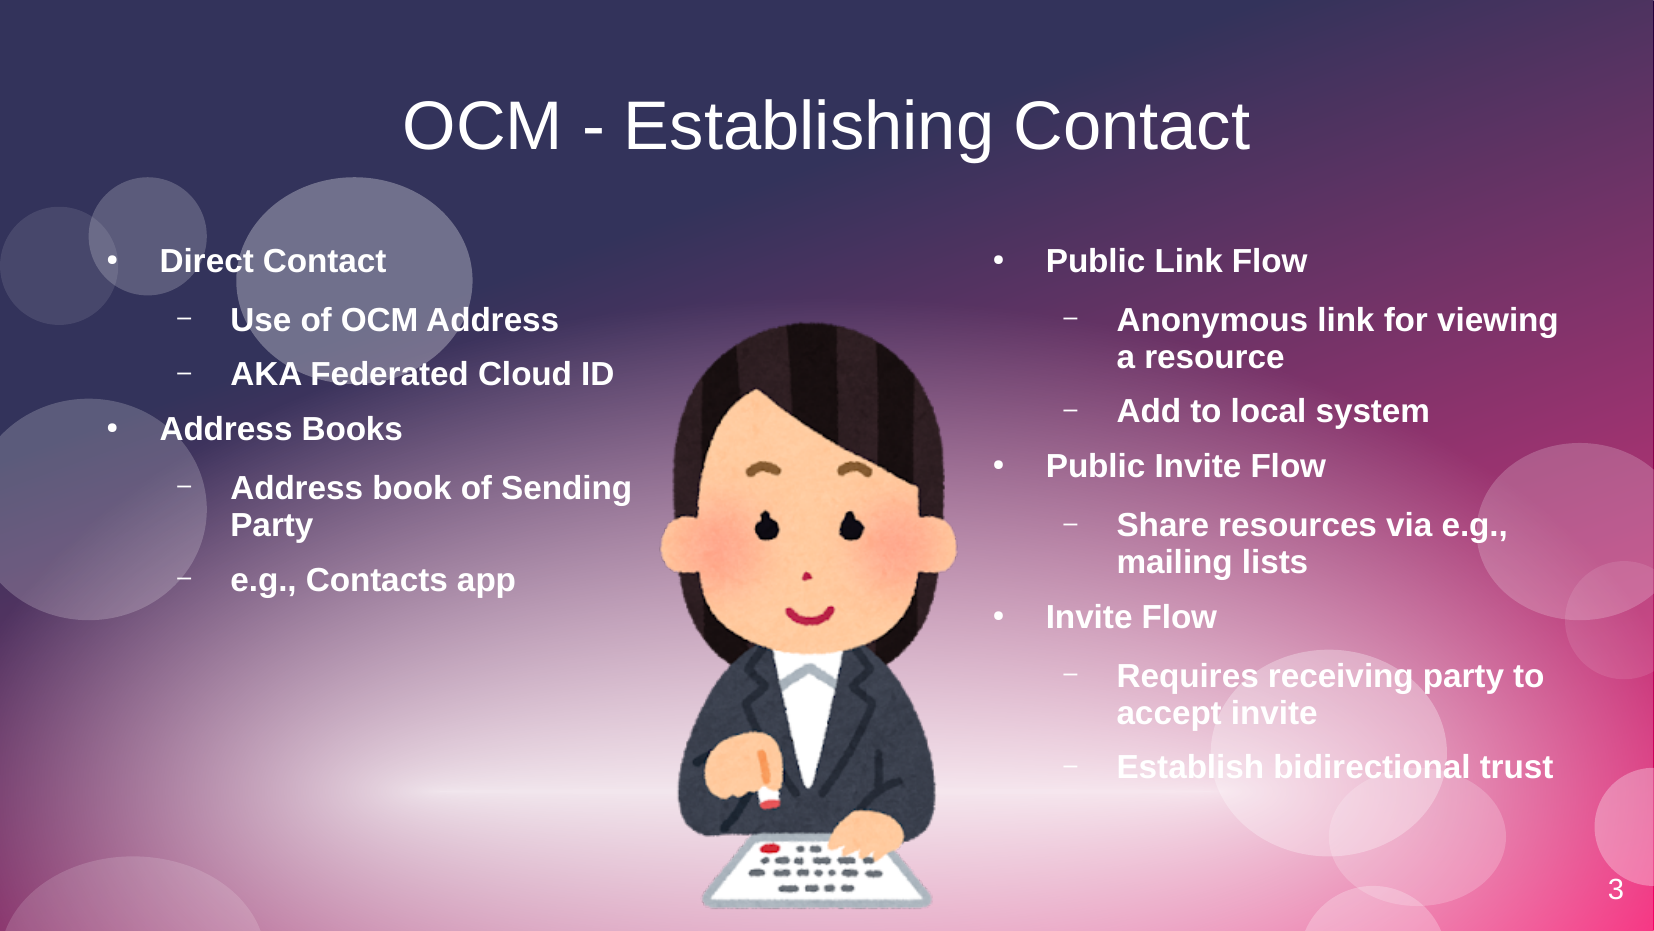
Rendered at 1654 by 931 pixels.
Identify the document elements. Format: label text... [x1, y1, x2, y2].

list Direct Contact Use of OCM Address AKA Federated Cloud ID Address Books Address book of Sending Party e.g., Contacts app [88, 242, 638, 833]
list Public Link Flow Anonymous link for viewing a resource Add to local system Public Invite Flow Share resources via e.g., mailing lists Invite Flow Requires receiving party to accept invite Establish bidirectional trust [975, 242, 1576, 833]
title OCM - Establishing Contact [88, 44, 1565, 207]
picture [571, 305, 1045, 931]
